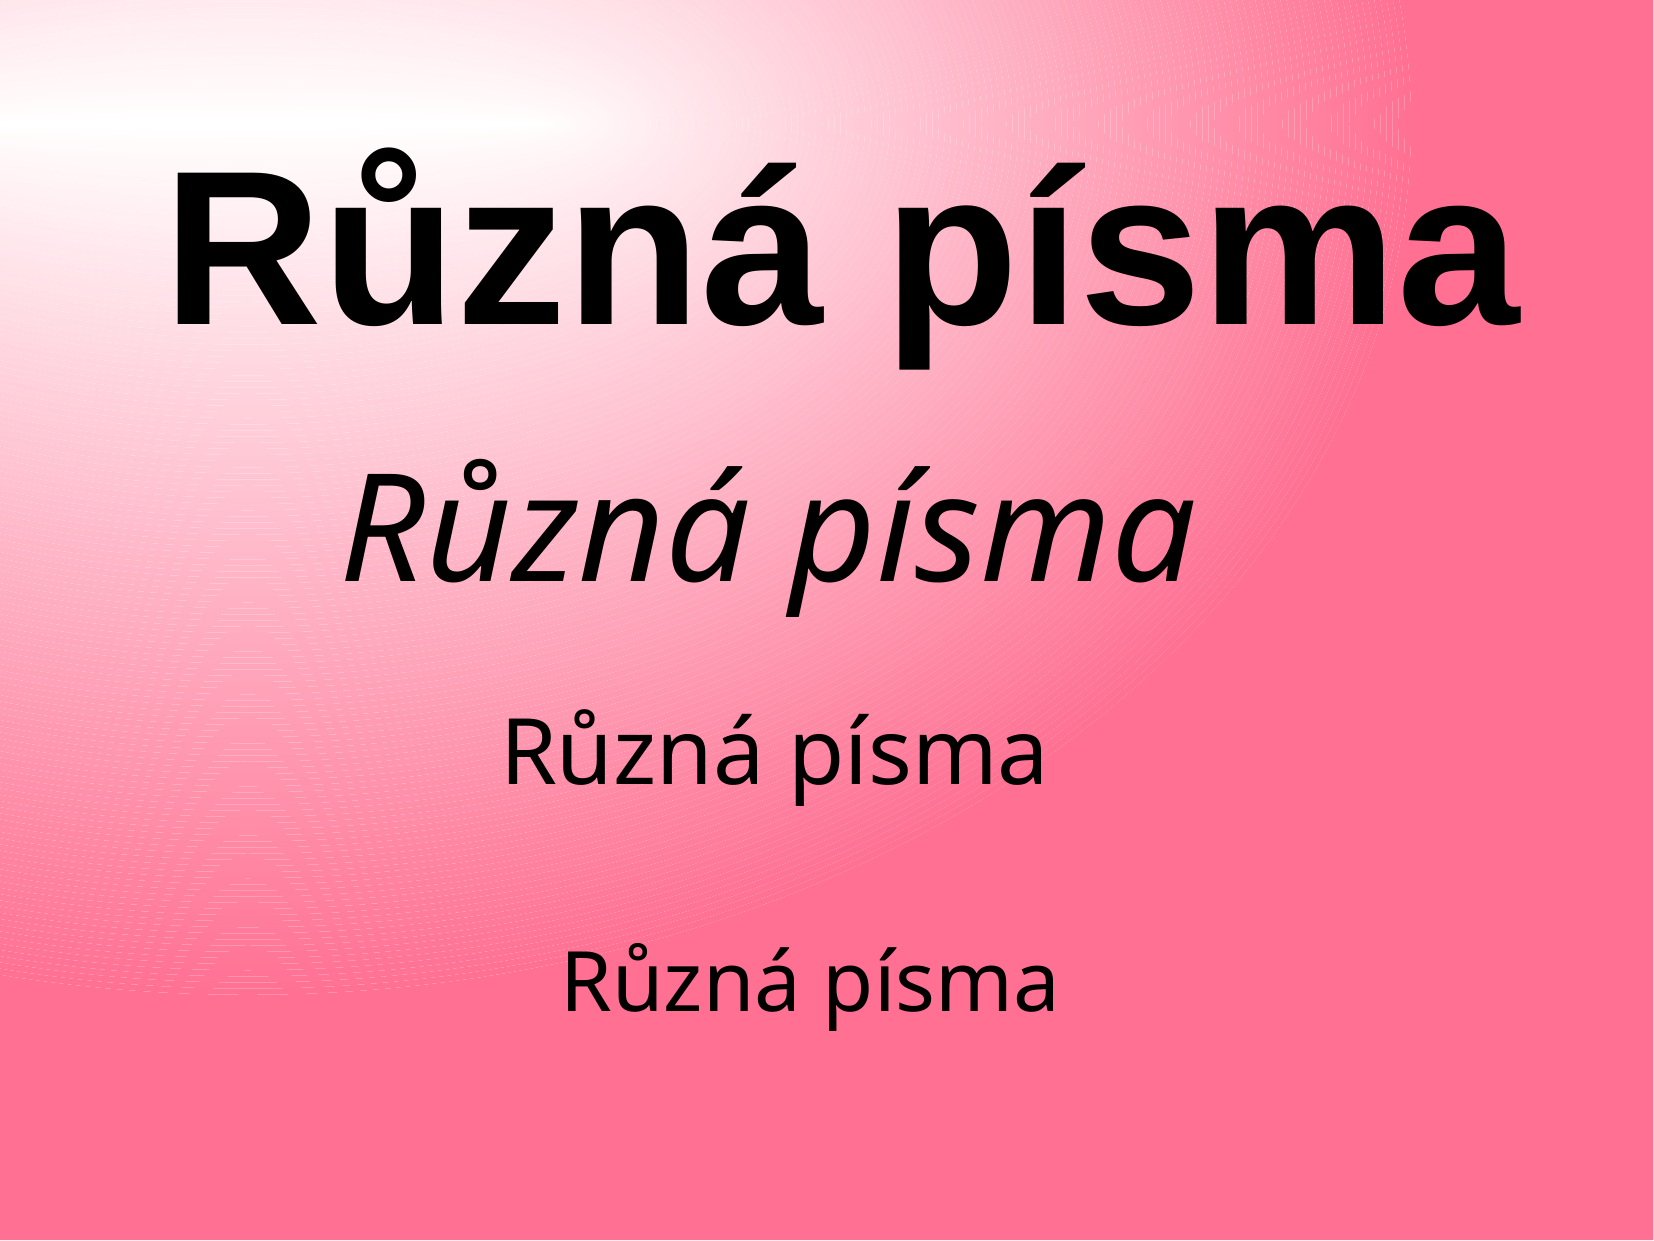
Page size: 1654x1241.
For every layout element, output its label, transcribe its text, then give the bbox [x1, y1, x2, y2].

text_box Různá písma [149, 118, 1536, 379]
text_box Různá písma [324, 413, 1270, 607]
text_box Různá písma [545, 915, 1006, 990]
text_box Různá písma [485, 679, 1182, 812]
